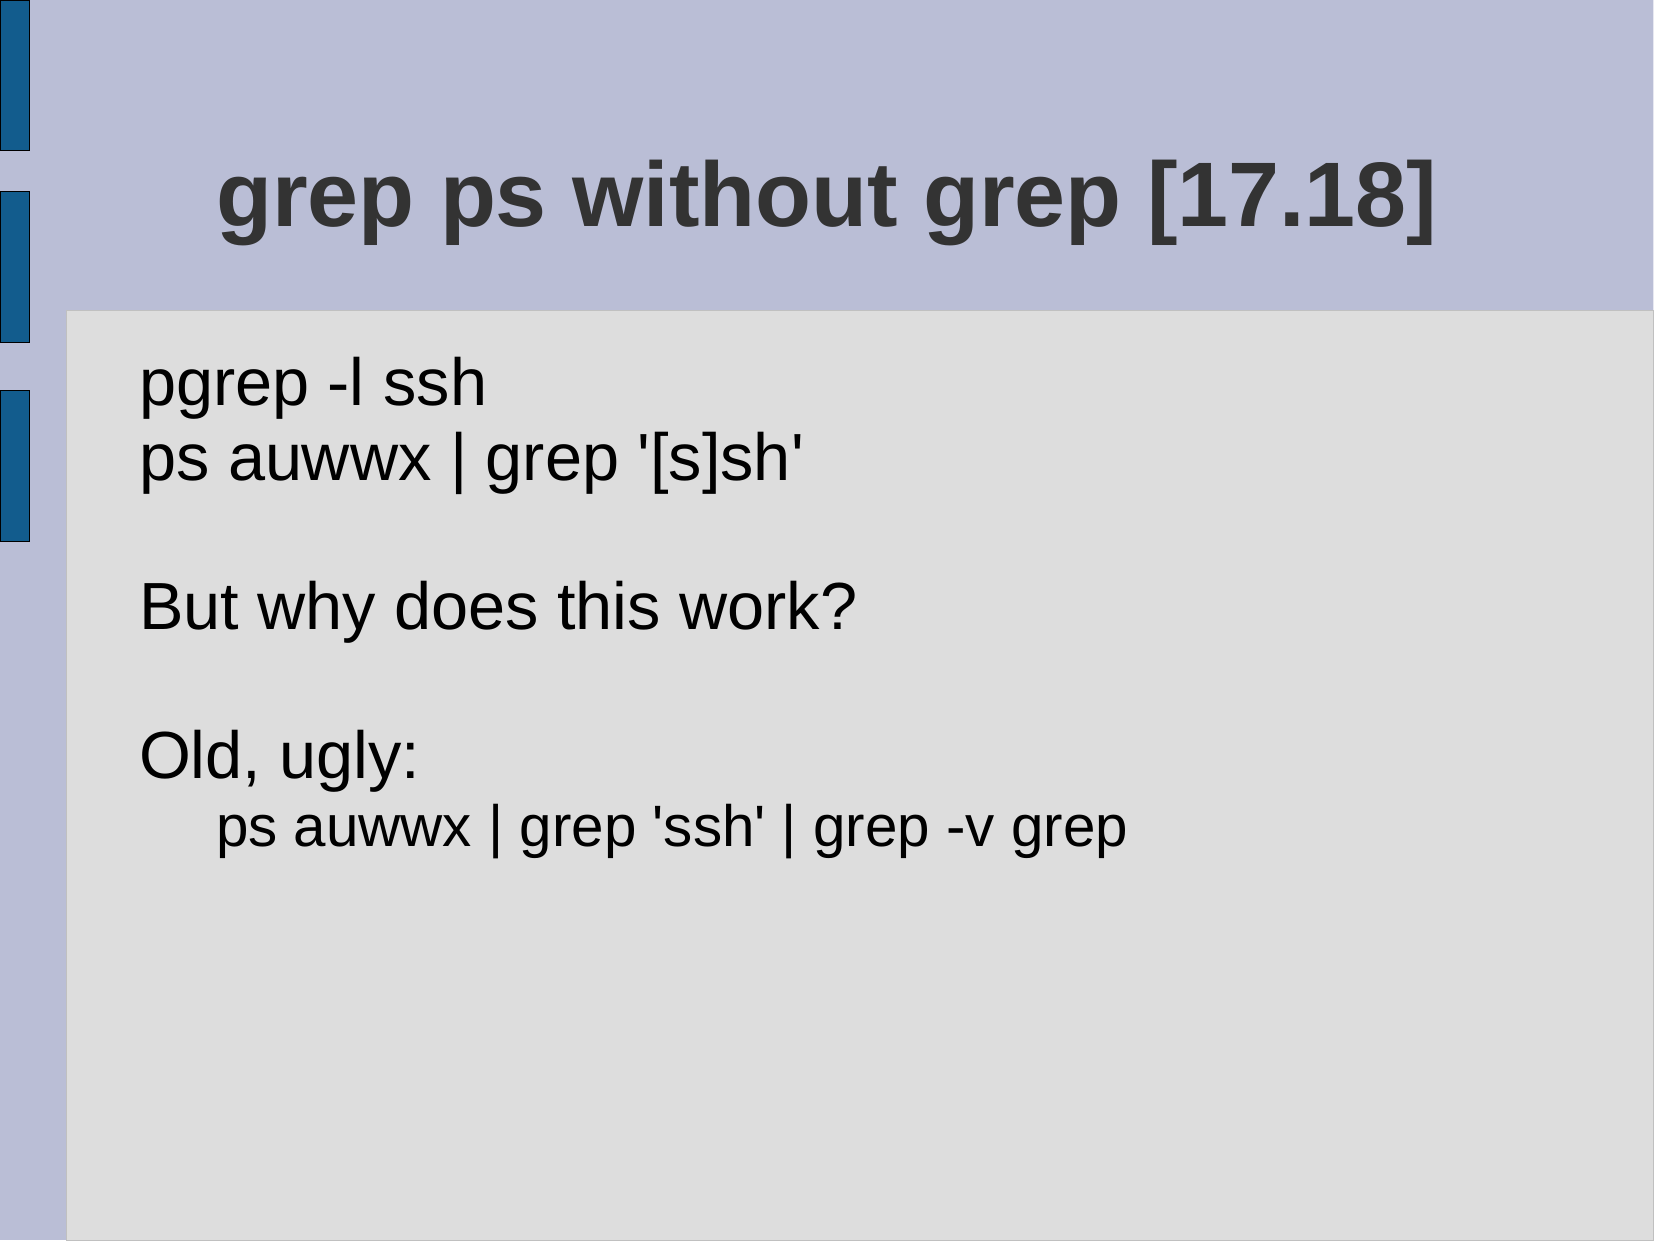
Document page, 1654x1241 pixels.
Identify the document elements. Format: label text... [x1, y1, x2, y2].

list pgrep -l ssh ps auwwx | grep '[s]sh' But why does this work? Old, ugly: ps auwwx | grep 'ssh' | grep -v grep [121, 344, 1534, 1112]
title grep ps without grep [17.18] [121, 98, 1534, 291]
